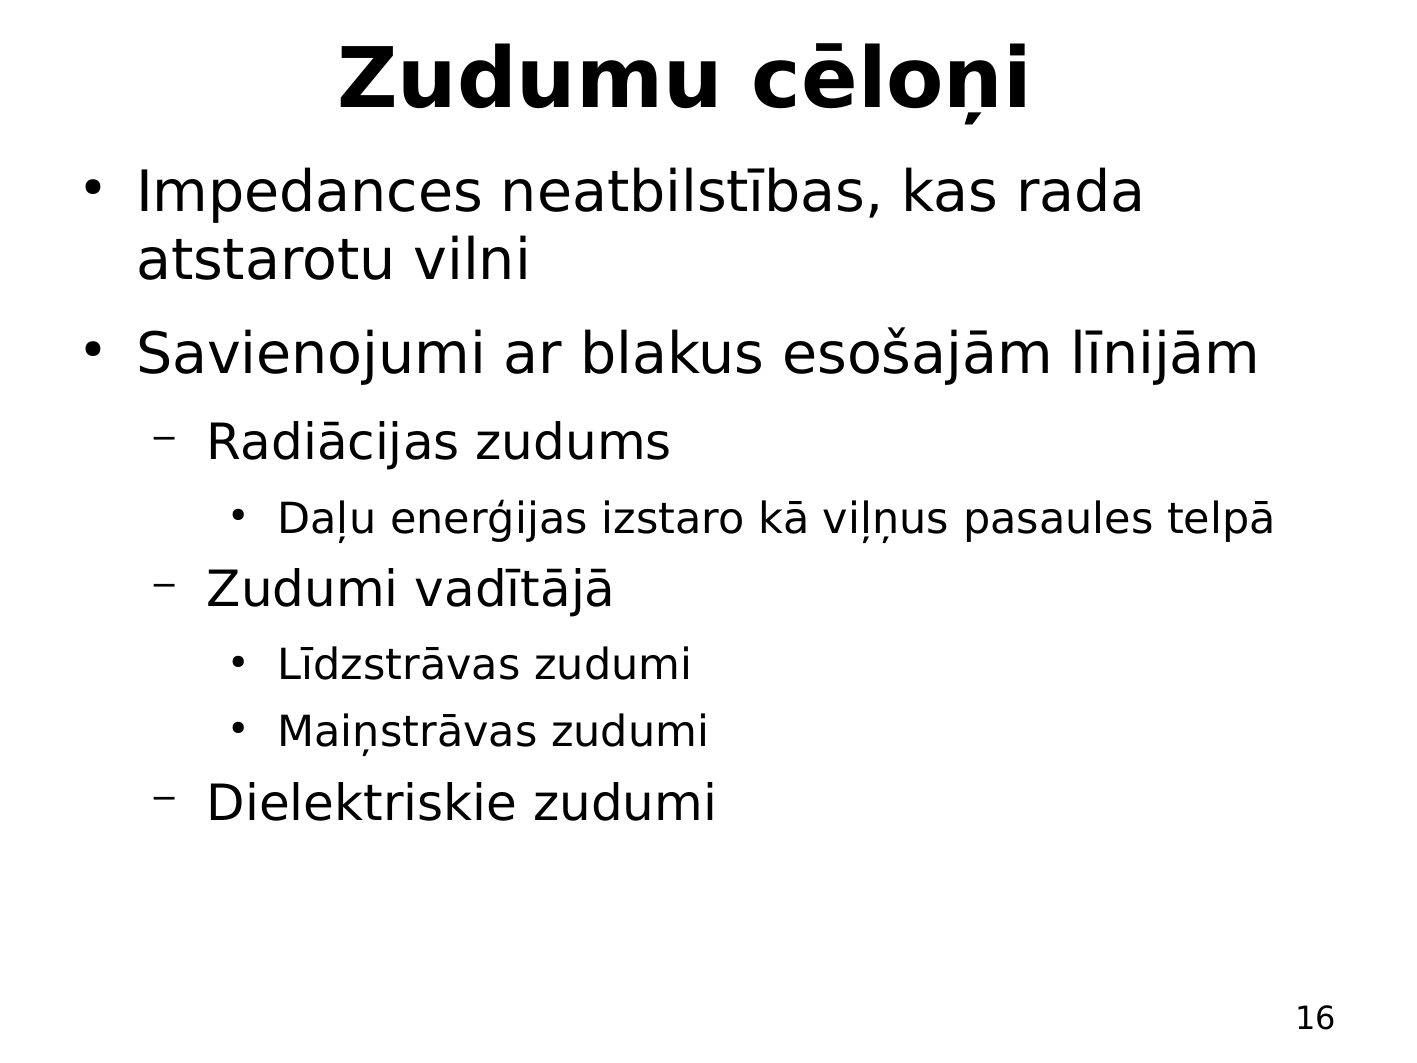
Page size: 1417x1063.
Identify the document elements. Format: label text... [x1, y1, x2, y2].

title Zudumu cēloņi [82, 35, 1287, 113]
list Impedances neatbilstības, kas rada atstarotu vilni Savienojumi ar blakus esošajām līnijām Radiācijas zudums Daļu enerģijas izstaro kā viļņus pasaules telpā Zudumi vadītājā Līdzstrāvas zudumi Maiņstrāvas zudumi Dielektriskie zudumi [50, 146, 1356, 945]
